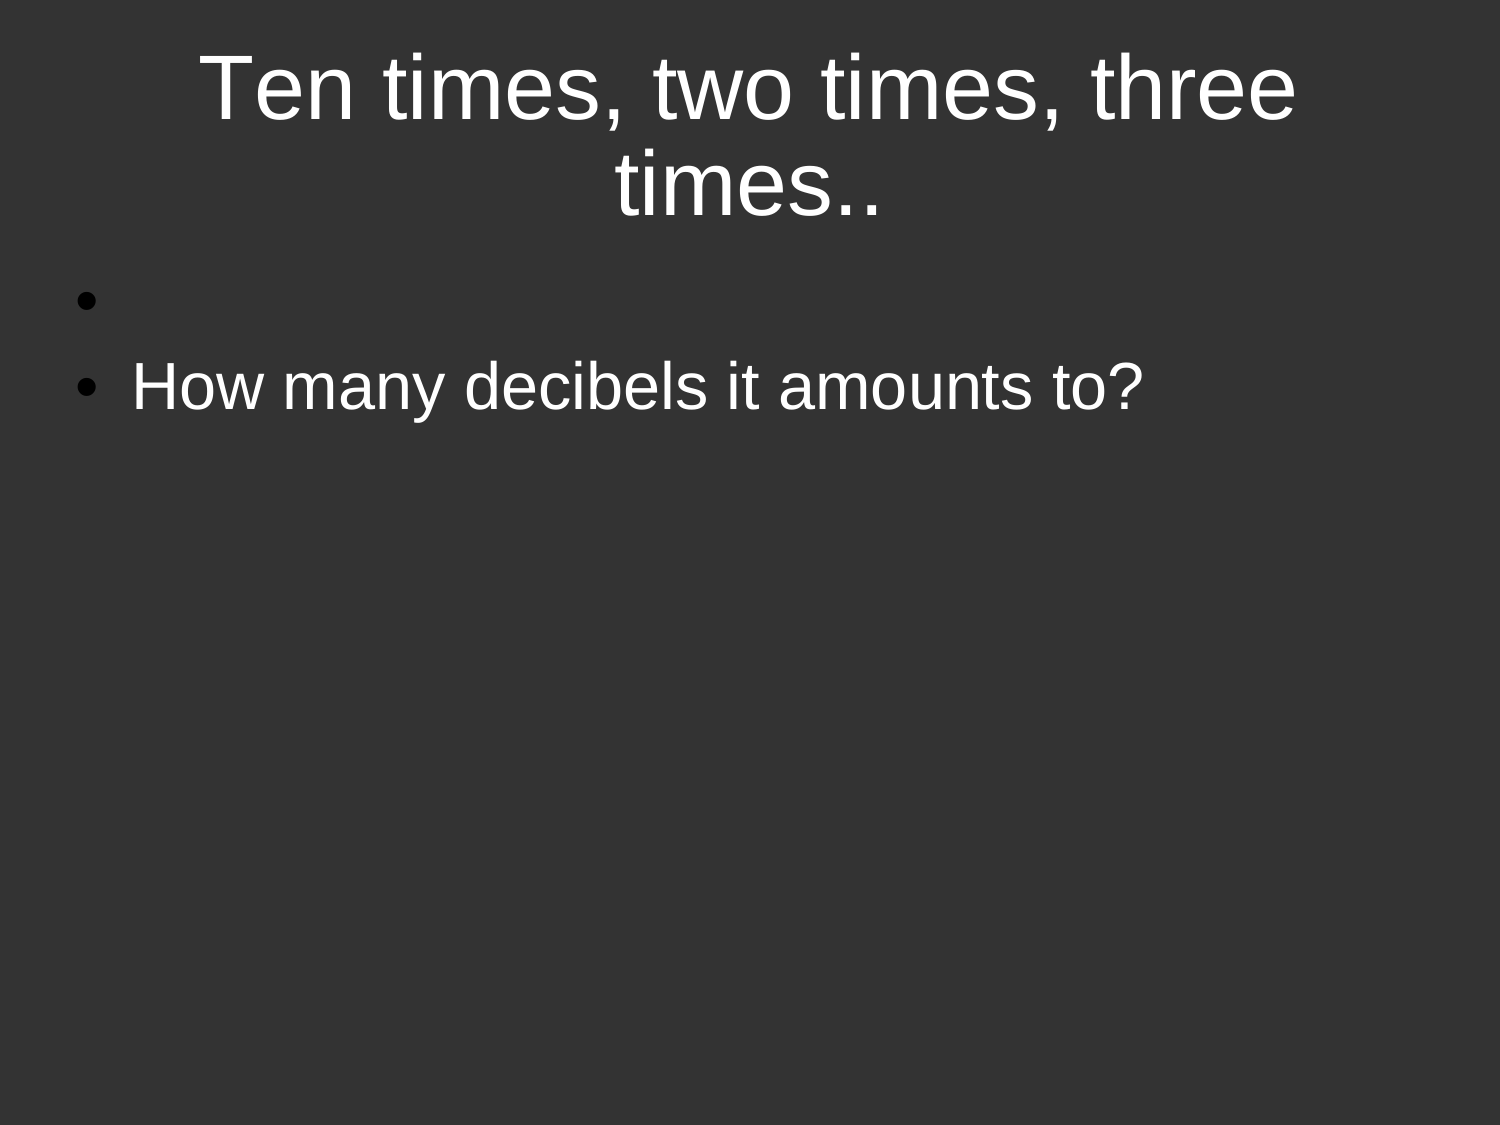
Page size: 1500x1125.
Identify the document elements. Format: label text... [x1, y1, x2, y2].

list How many decibels it amounts to? [75, 262, 1425, 1005]
title Ten times, two times, three times.. [75, 21, 1425, 257]
